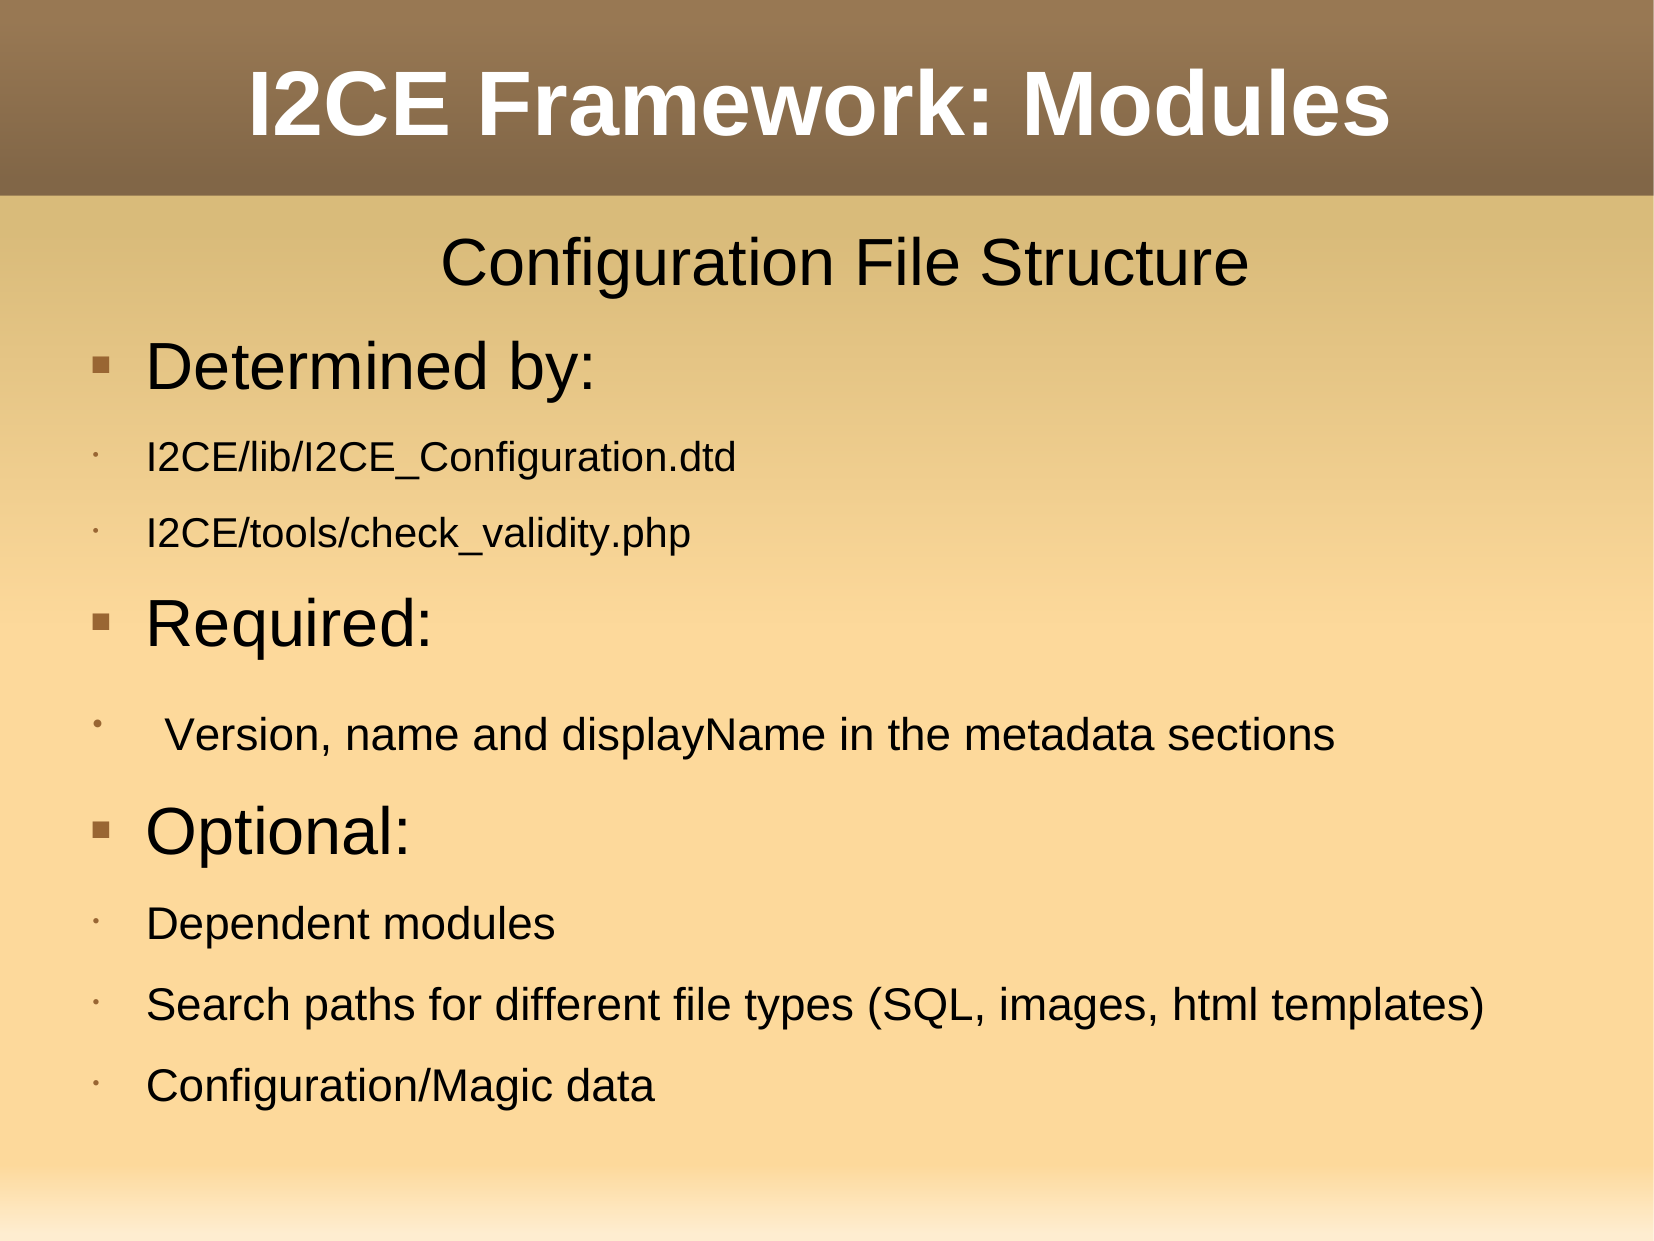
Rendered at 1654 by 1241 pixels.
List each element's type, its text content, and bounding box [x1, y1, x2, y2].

list Configuration File Structure Determined by: I2CE/lib/I2CE_Configuration.dtd I2CE/tools/check_validity.php Required: Version, name and displayName in the metadata sections Optional: Dependent modules Search paths for different file types (SQL, images, html templates) Configuration/Magic data [75, 225, 1564, 1216]
picture [0, 0, 1654, 1241]
title I2CE Framework: Modules [76, 0, 1565, 208]
